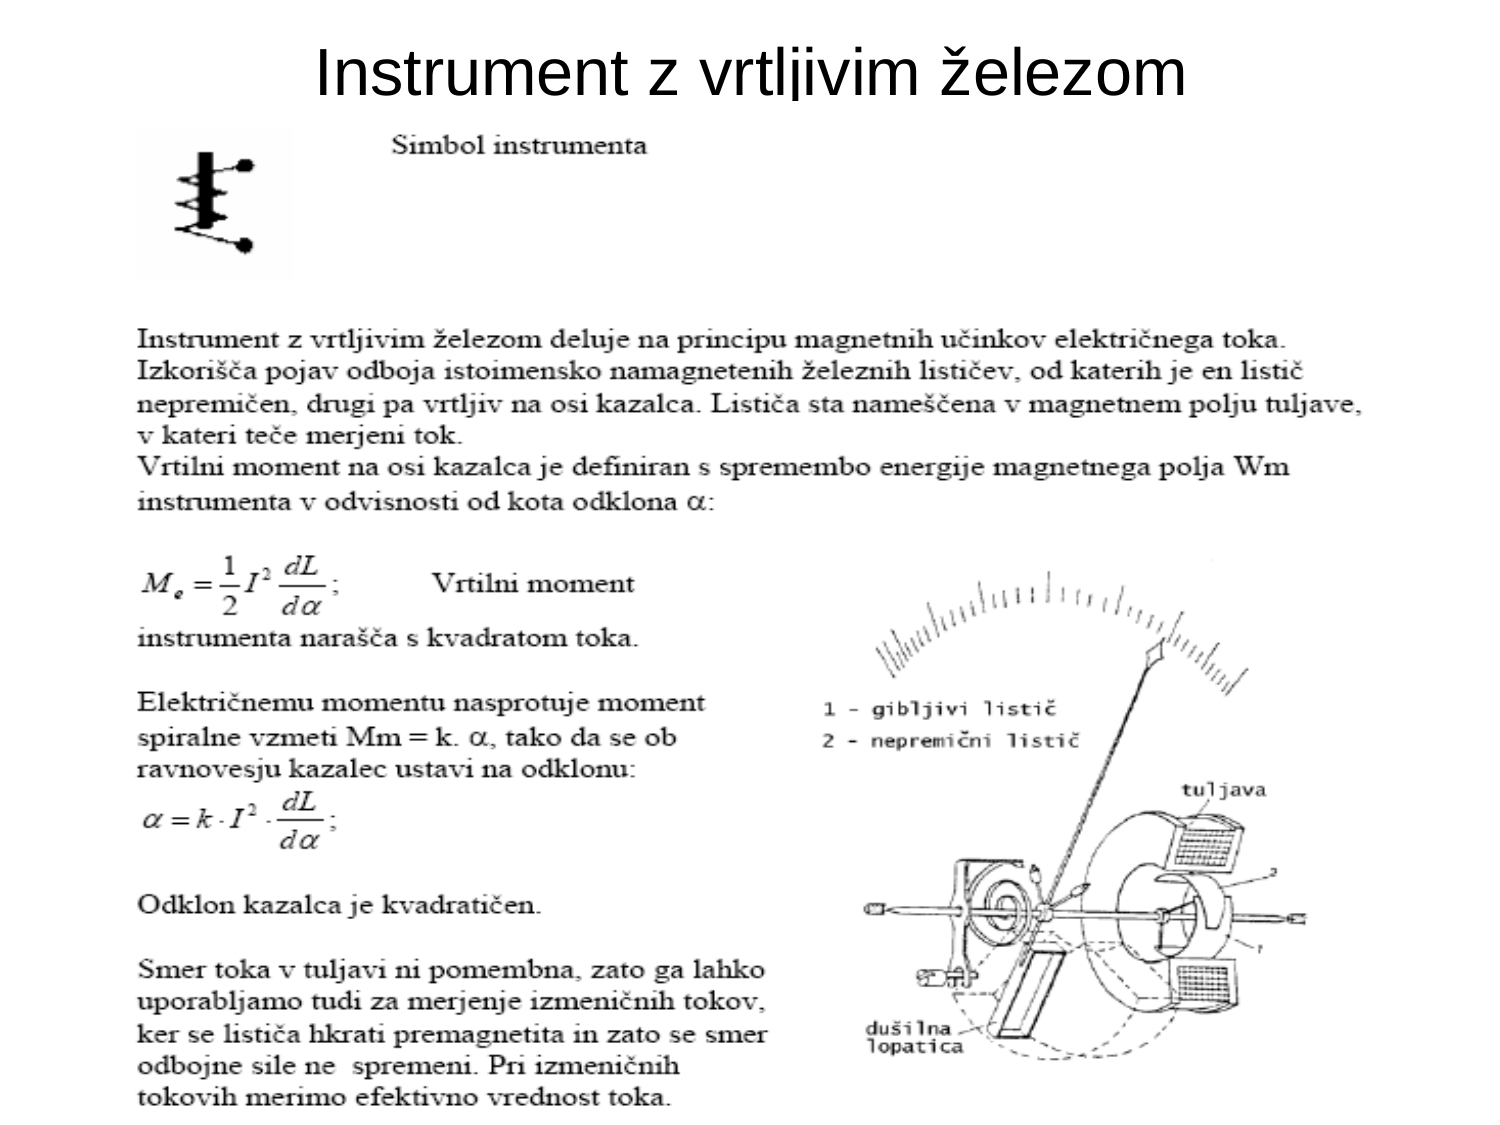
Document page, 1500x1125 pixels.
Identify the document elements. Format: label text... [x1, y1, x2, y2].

title Instrument z vrtljivim železom [76, 0, 1427, 138]
picture [112, 101, 1377, 1125]
